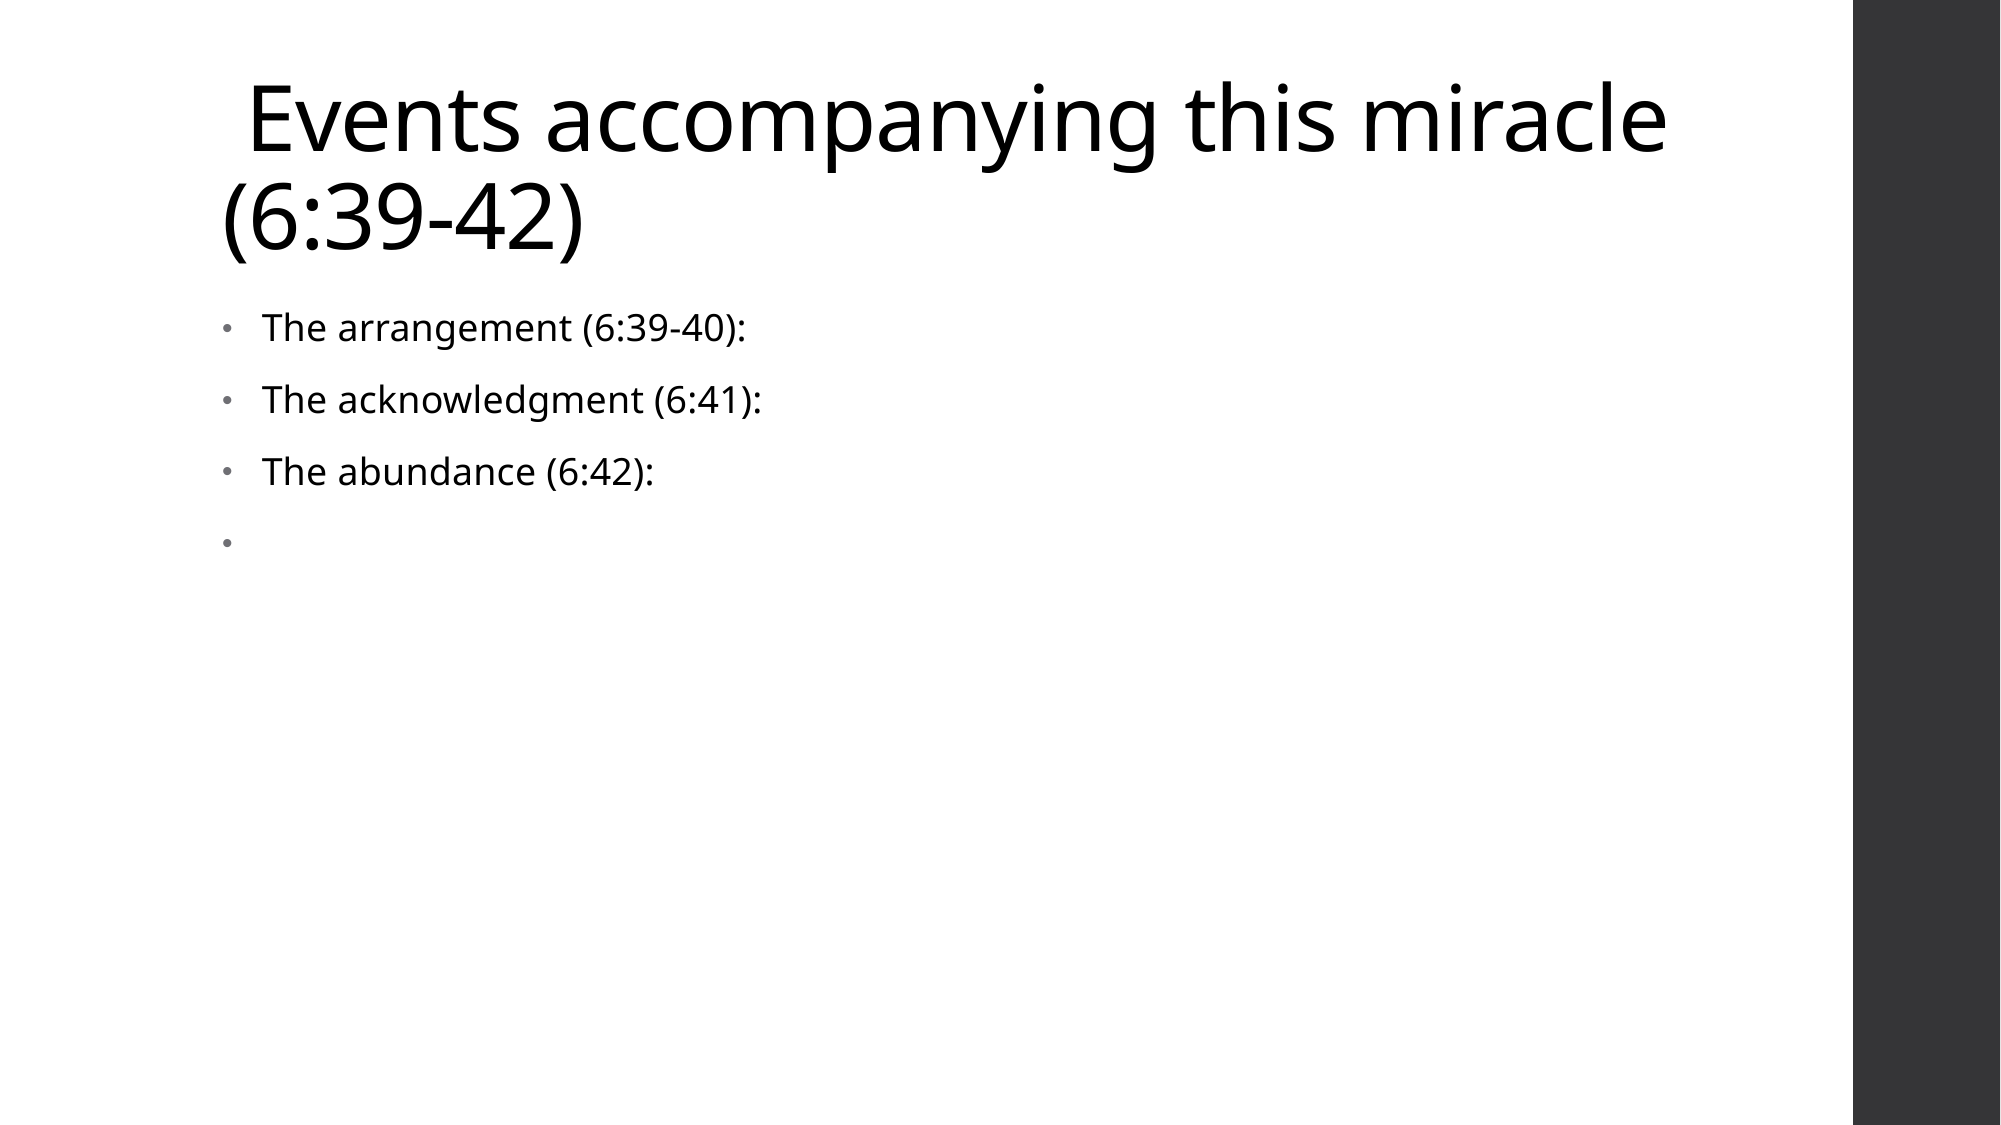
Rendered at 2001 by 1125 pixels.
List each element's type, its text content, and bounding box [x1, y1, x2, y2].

title Events accompanying this miracle (6:39-42) [206, 60, 1797, 278]
list The arrangement (6:39-40): The acknowledgment (6:41): The abundance (6:42): [206, 299, 1617, 1014]
